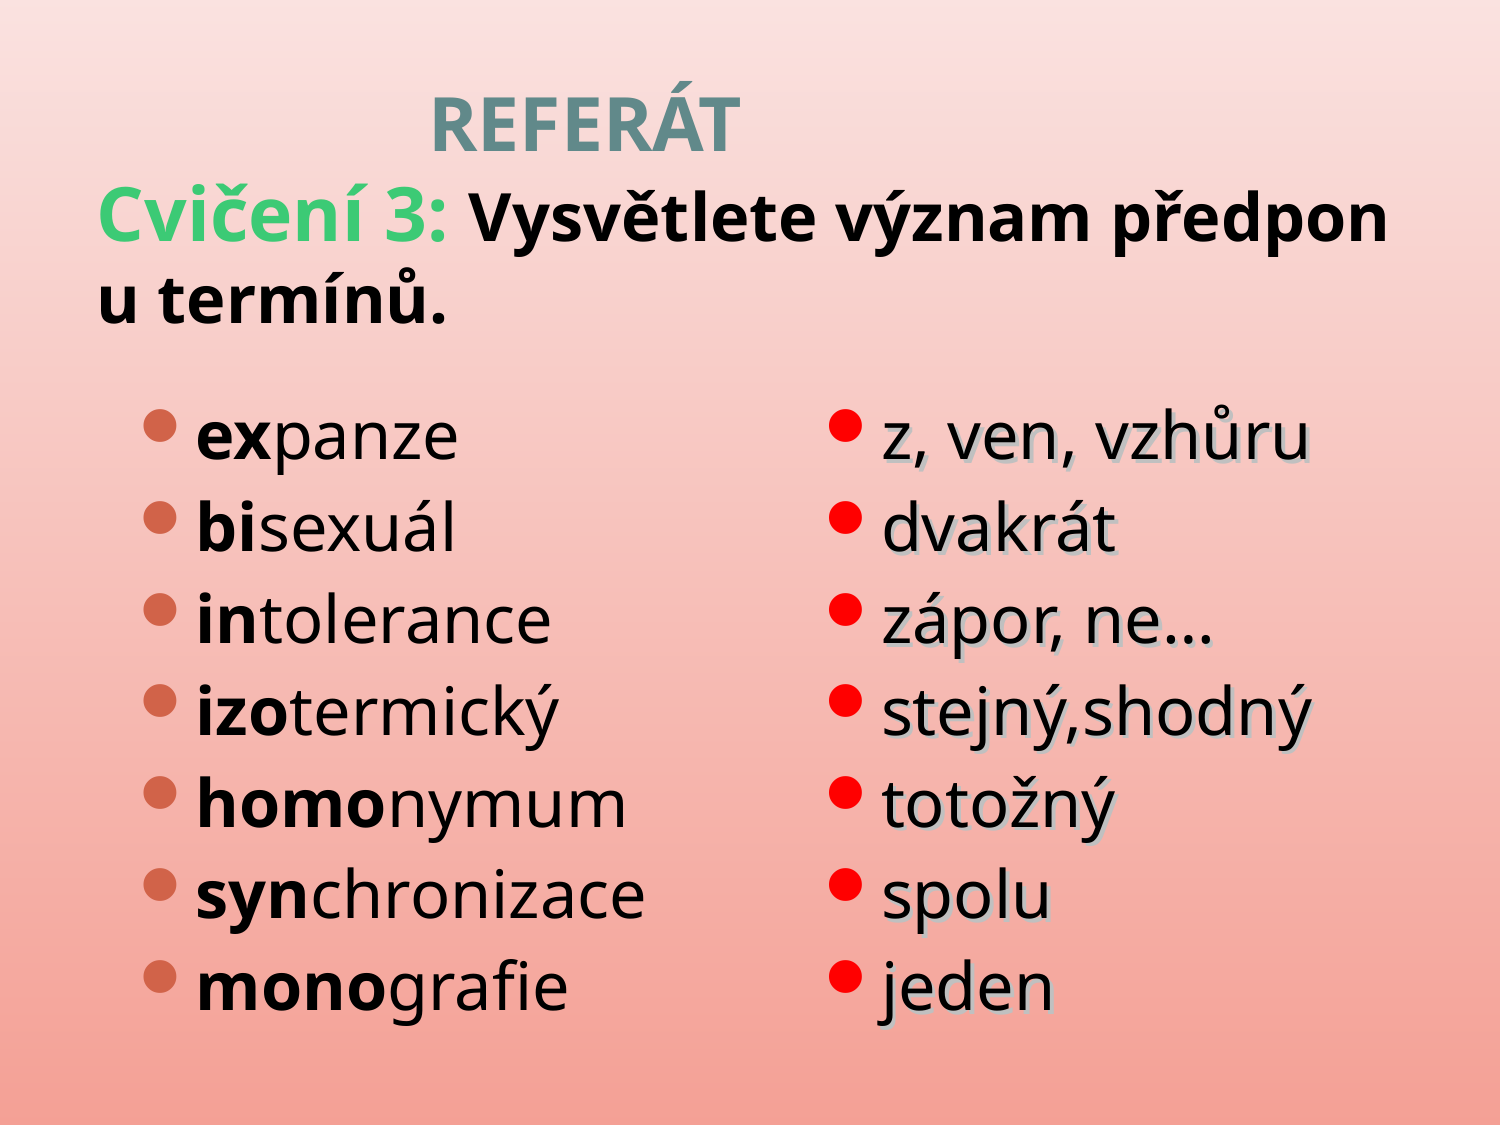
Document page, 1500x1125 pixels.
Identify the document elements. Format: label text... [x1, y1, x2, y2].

list z, ven, vzhůru dvakrát zápor, ne… stejný,shodný totožný spolu jeden [809, 385, 1425, 1124]
title REFERÁT Cvičení 3: Vysvětlete význam předpon u termínů. [81, 45, 1425, 352]
list expanze bisexuál intolerance izotermický homonymum synchronizace monografie [123, 385, 766, 1125]
